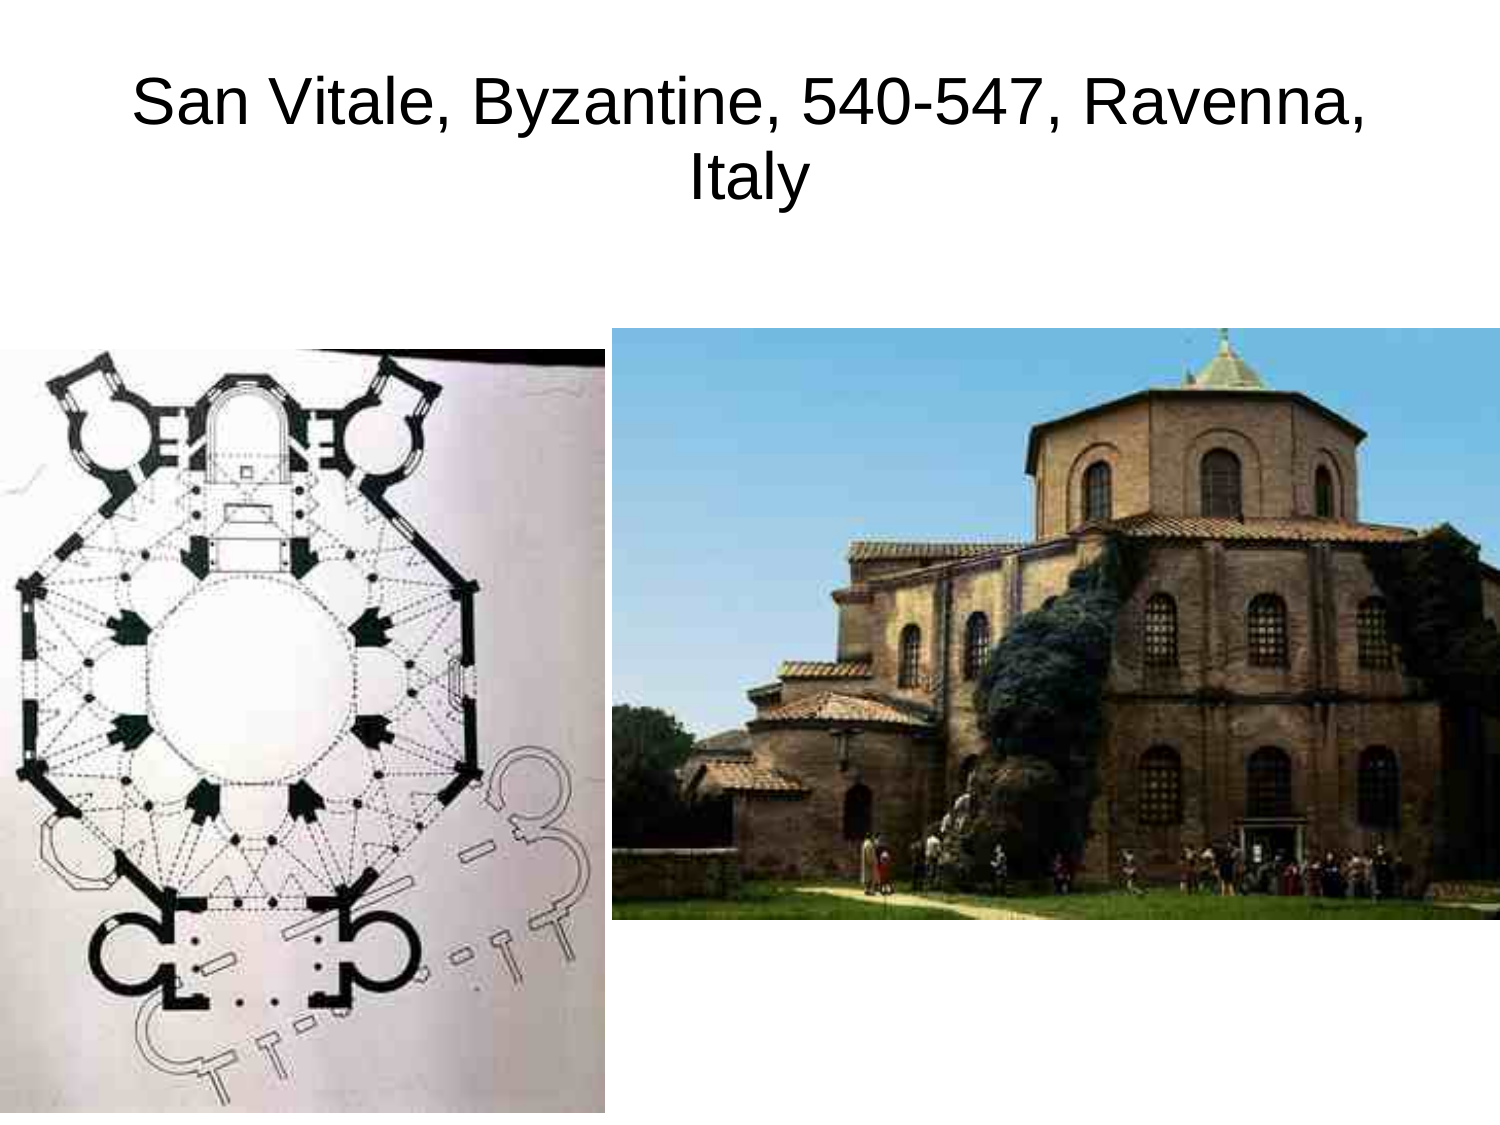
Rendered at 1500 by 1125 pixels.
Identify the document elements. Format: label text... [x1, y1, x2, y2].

picture [0, 349, 605, 1113]
title San Vitale, Byzantine, 540-547, Ravenna, Italy [75, 45, 1426, 233]
picture [612, 328, 1500, 920]
